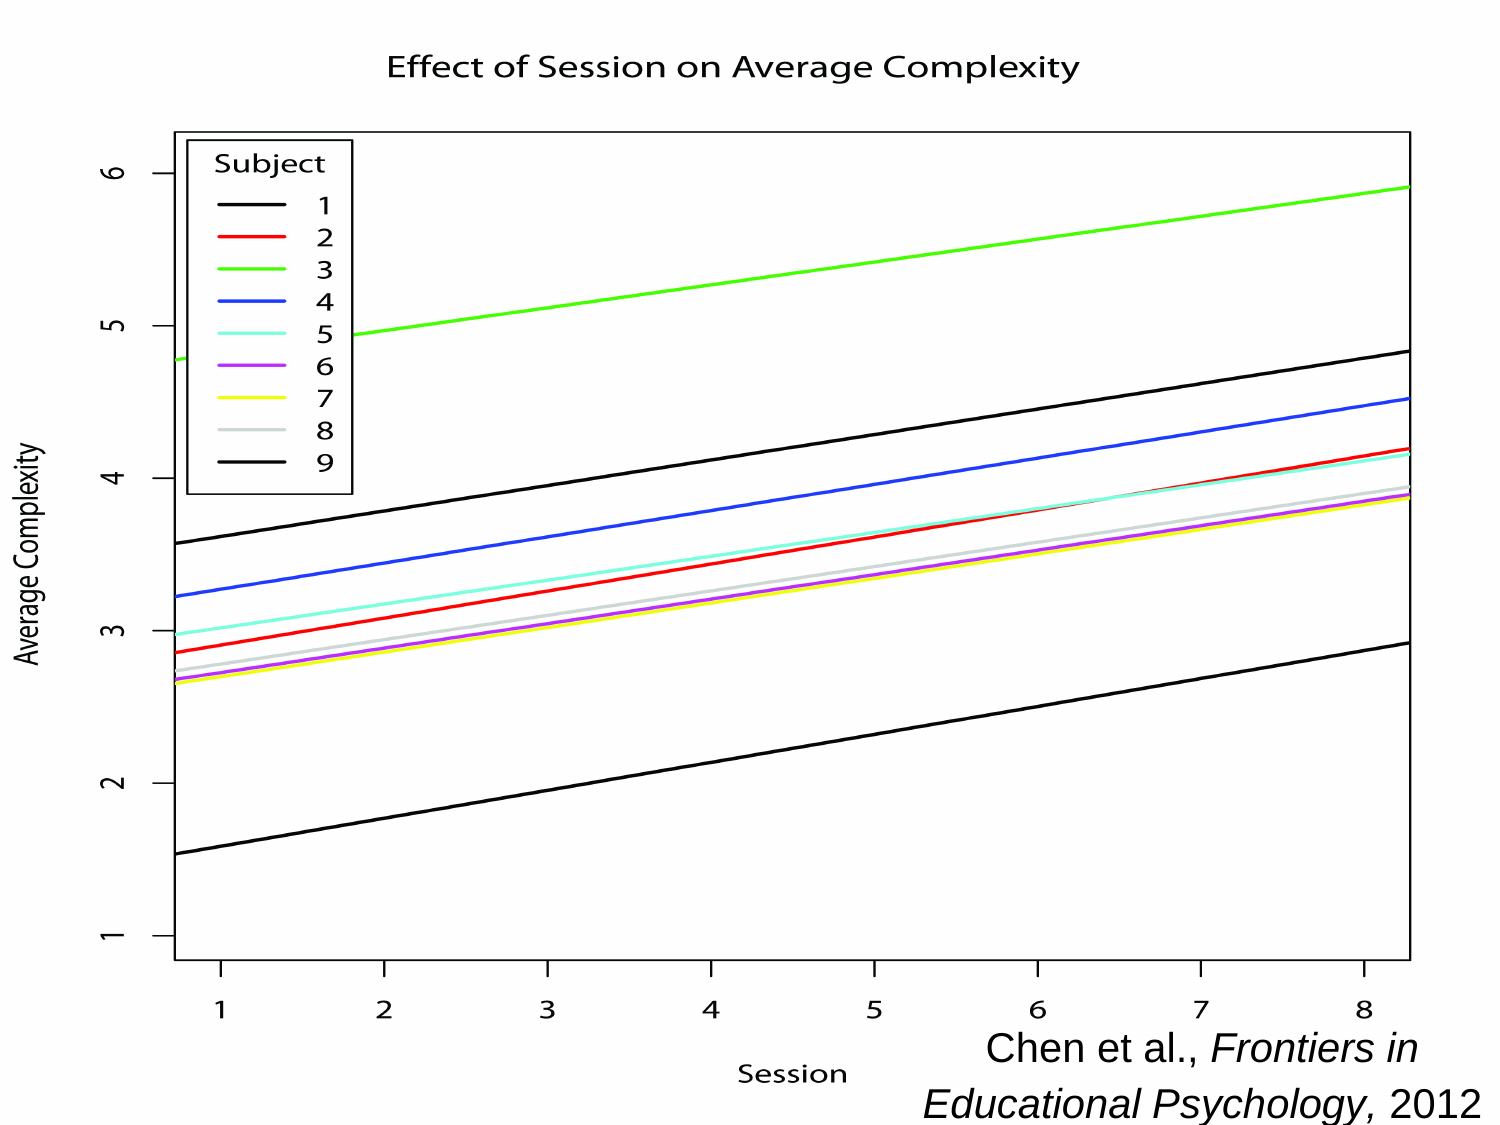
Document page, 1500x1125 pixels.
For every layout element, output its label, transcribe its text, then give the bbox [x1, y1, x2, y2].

picture [0, 0, 1500, 1125]
title Chen et al., Frontiers in Educational Psychology, 2012 [905, 1017, 1500, 1125]
